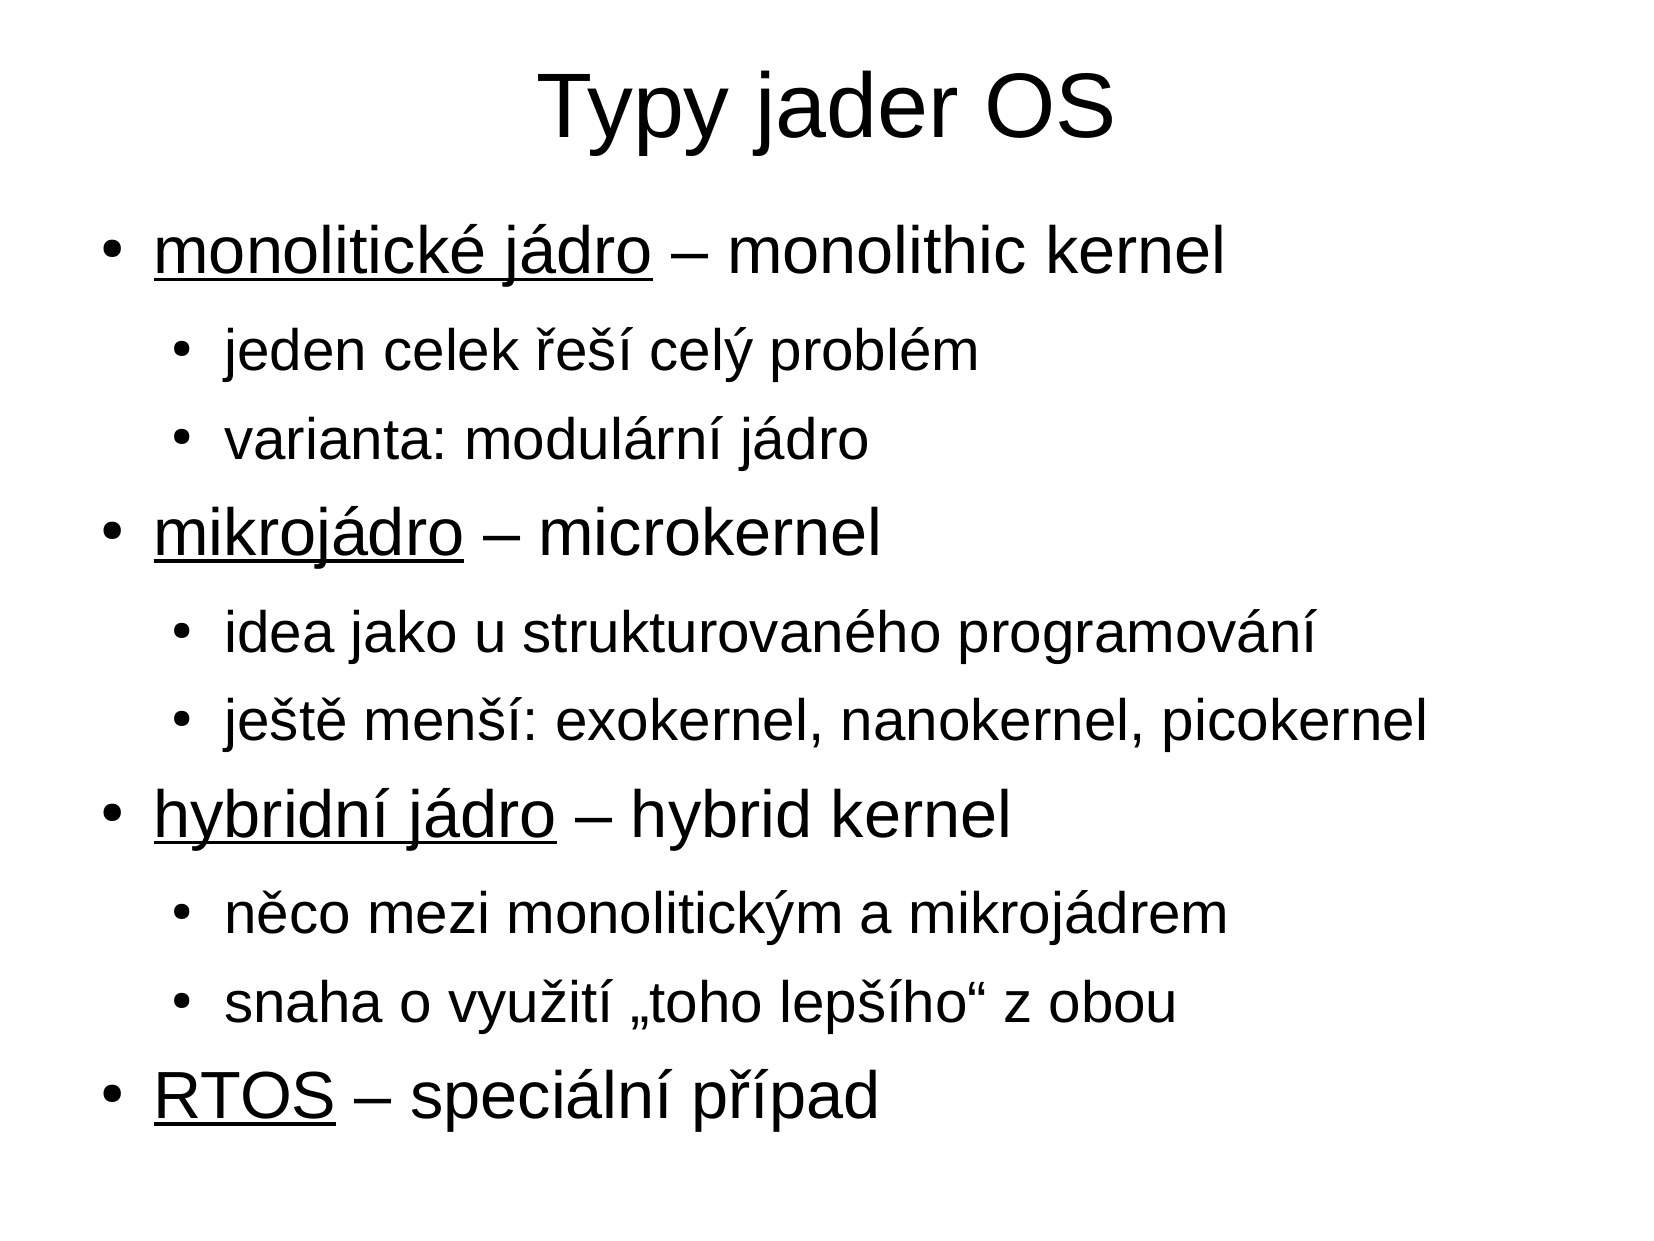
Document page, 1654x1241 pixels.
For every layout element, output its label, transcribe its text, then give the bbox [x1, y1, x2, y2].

title Typy jader OS [82, 9, 1571, 202]
list monolitické jádro – monolithic kernel jeden celek řeší celý problém varianta: modulární jádro mikrojádro – microkernel idea jako u strukturovaného programování ještě menší: exokernel, nanokernel, picokernel hybridní jádro – hybrid kernel něco mezi monolitickým a mikrojádrem snaha o využití „toho lepšího“ z obou RTOS – speciální případ [82, 213, 1571, 1133]
